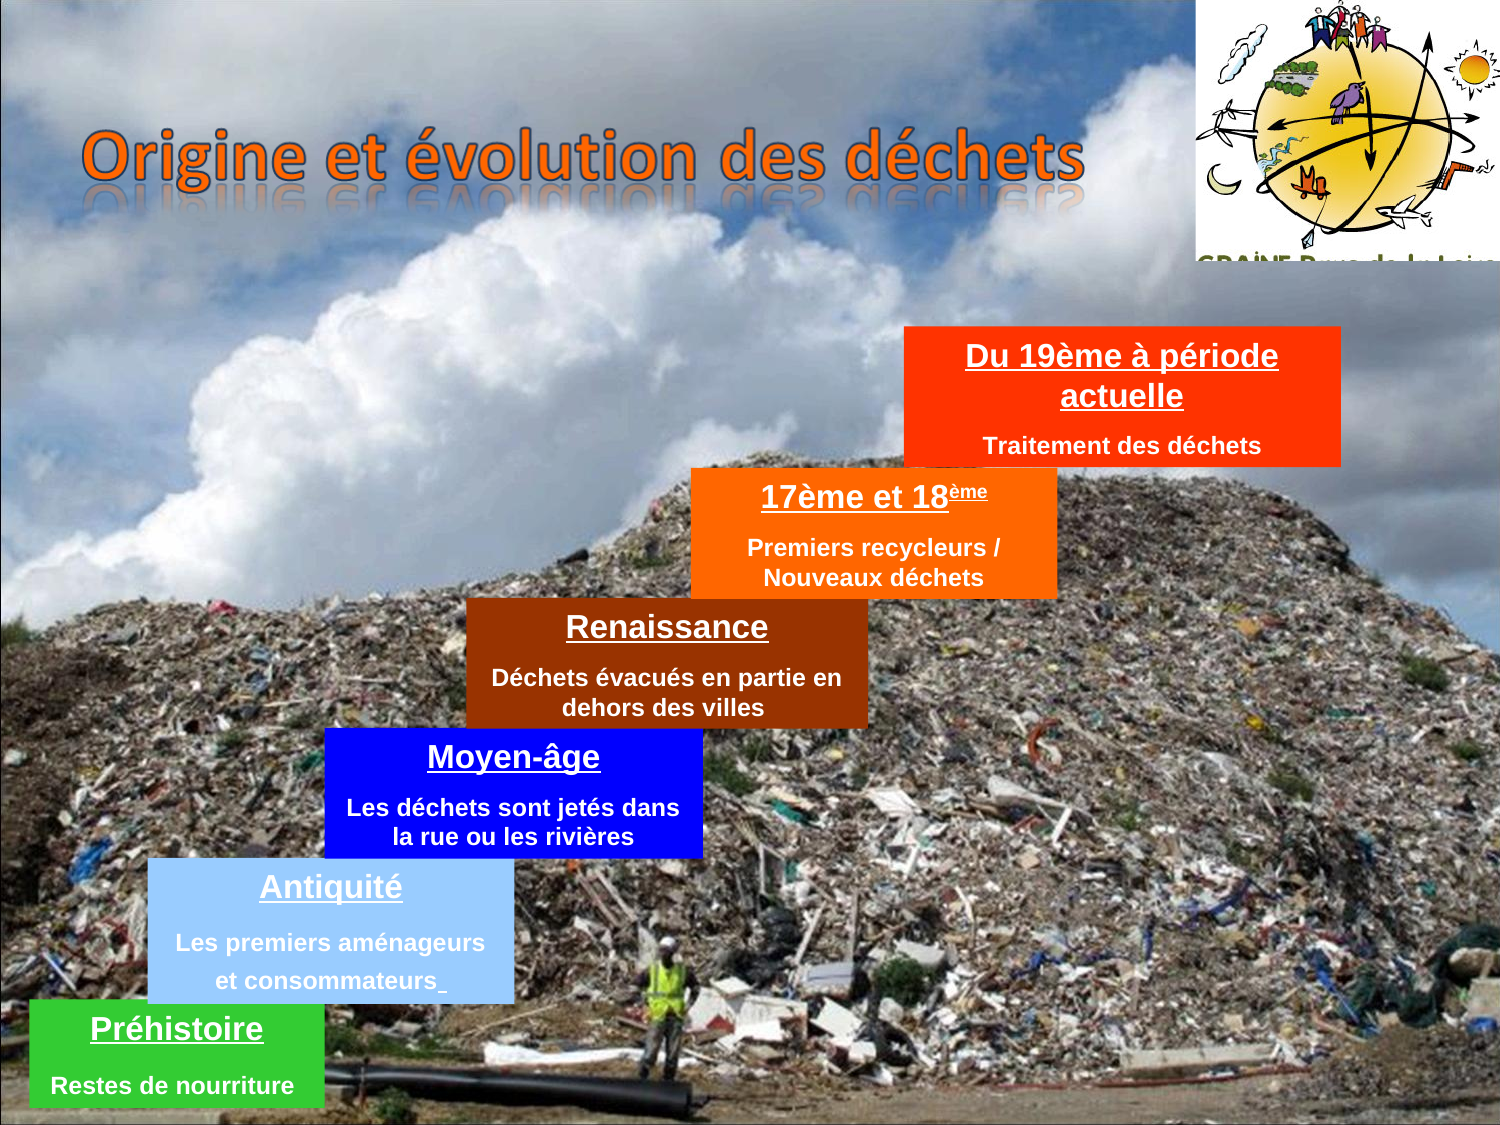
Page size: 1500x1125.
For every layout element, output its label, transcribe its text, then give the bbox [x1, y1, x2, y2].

text_box Antiquité Les premiers aménageurs et consommateurs [147, 857, 515, 1004]
text_box Du 19ème à période actuelle Traitement des déchets [903, 326, 1341, 468]
text_box 17ème et 18ème Premiers recycleurs / Nouveaux déchets [690, 467, 1058, 599]
text_box Préhistoire Restes de nourriture [29, 999, 325, 1108]
text_box Renaissance Déchets évacués en partie en dehors des villes [466, 597, 869, 729]
picture [0, 0, 1500, 1125]
text_box Moyen-âge Les déchets sont jetés dans la rue ou les rivières [324, 727, 703, 859]
